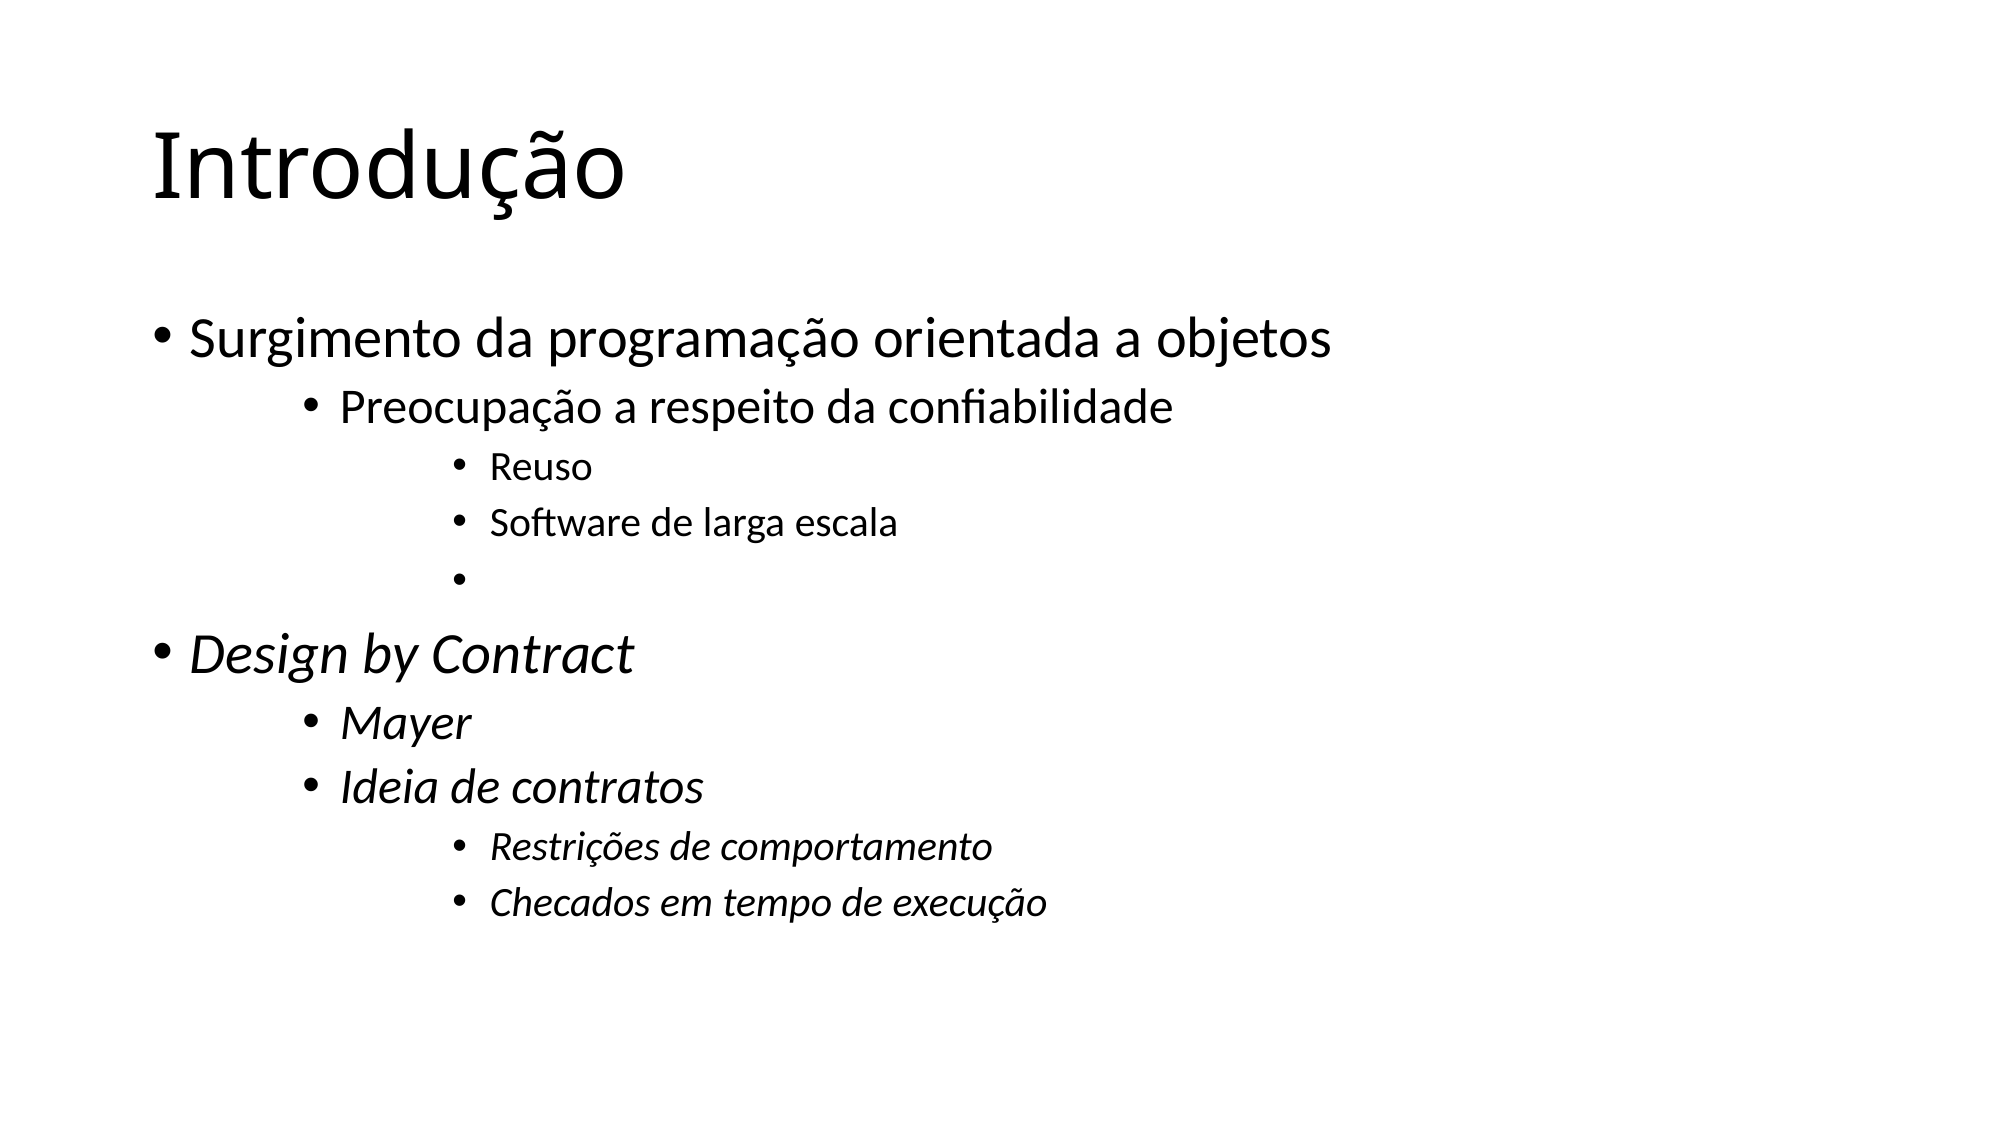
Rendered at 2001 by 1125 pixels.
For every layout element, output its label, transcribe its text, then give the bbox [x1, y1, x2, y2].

title Introdução [137, 59, 1863, 278]
list Surgimento da programação orientada a objetos Preocupação a respeito da confiabilidade Reuso Software de larga escala Design by Contract Mayer Ideia de contratos Restrições de comportamento Checados em tempo de execução [137, 299, 1863, 1014]
